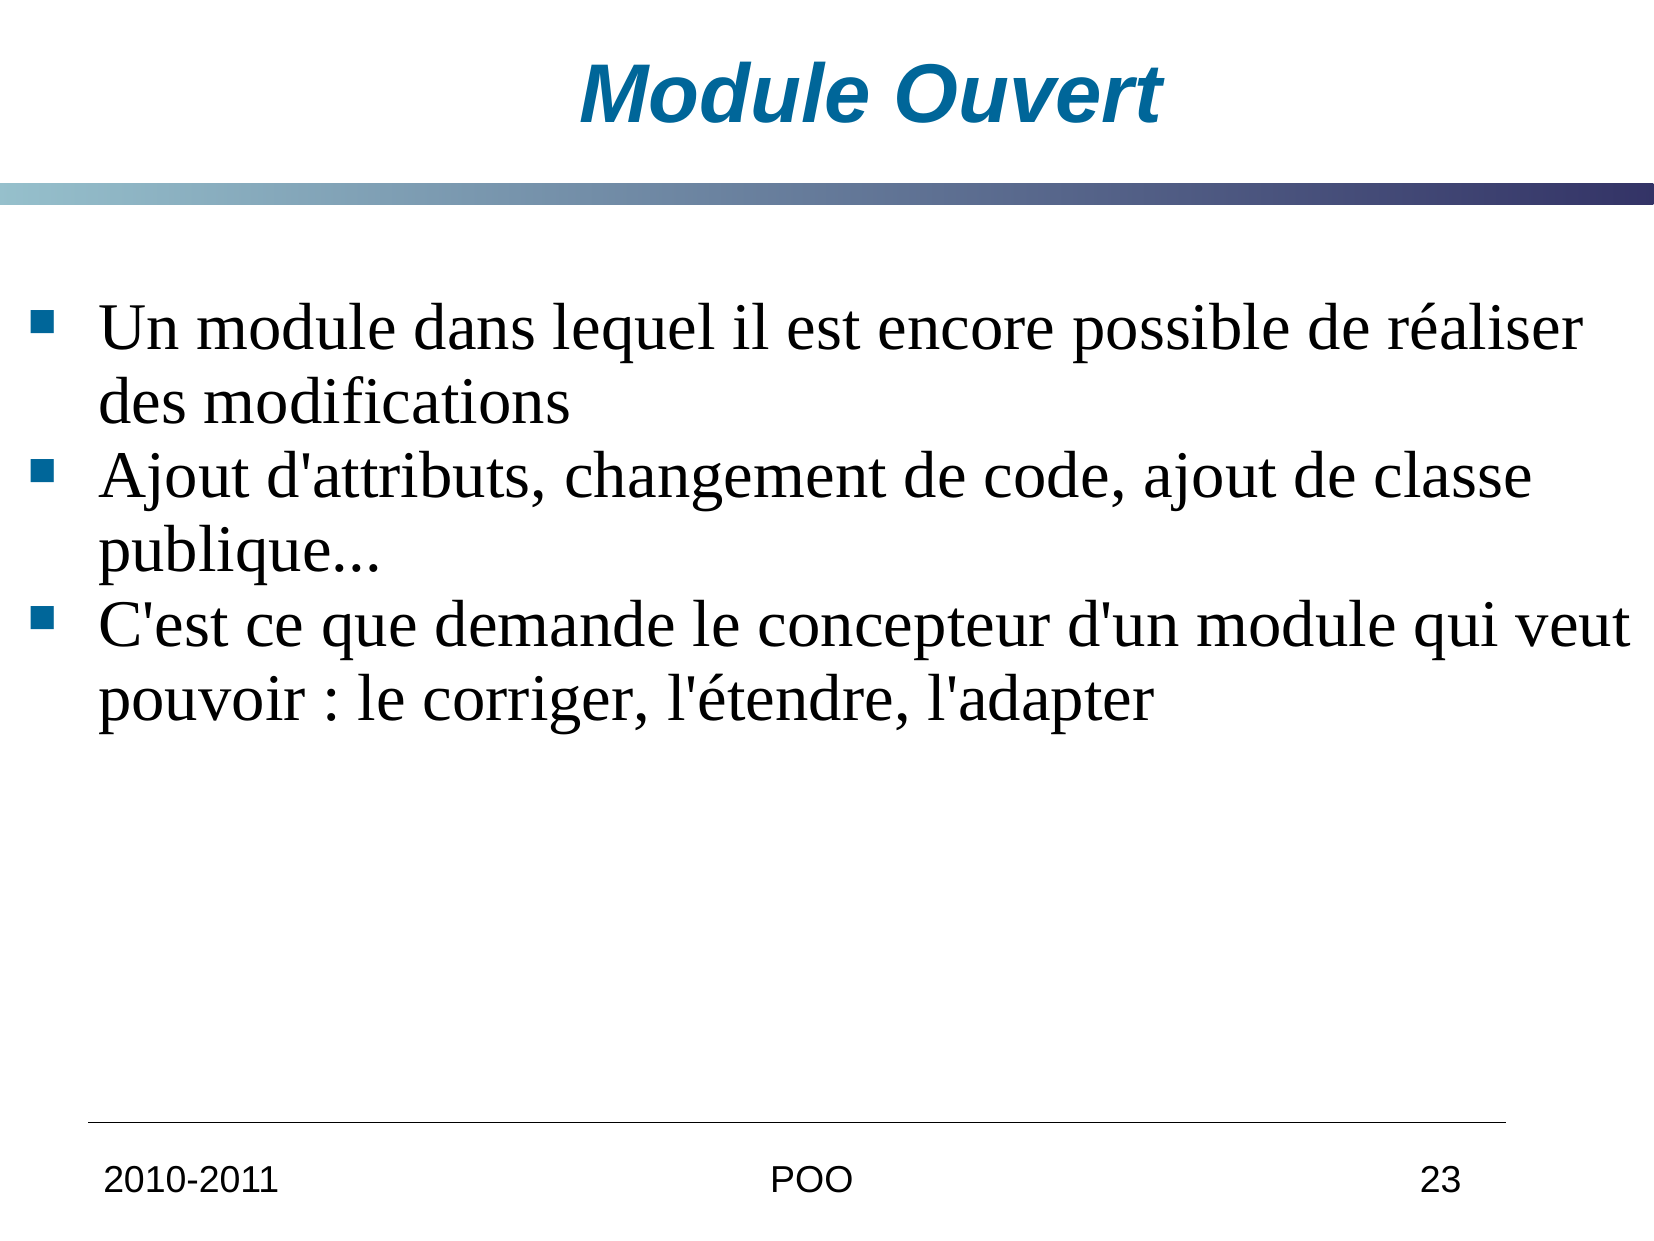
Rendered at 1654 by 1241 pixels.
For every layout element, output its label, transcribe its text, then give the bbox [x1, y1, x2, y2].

list Un module dans lequel il est encore possible de réaliser des modifications Ajout d'attributs, changement de code, ajout de classe publique... C'est ce que demande le concepteur d'un module qui veut pouvoir : le corriger, l'étendre, l'adapter [15, 290, 1639, 1208]
title Module Ouvert [236, 9, 1506, 178]
